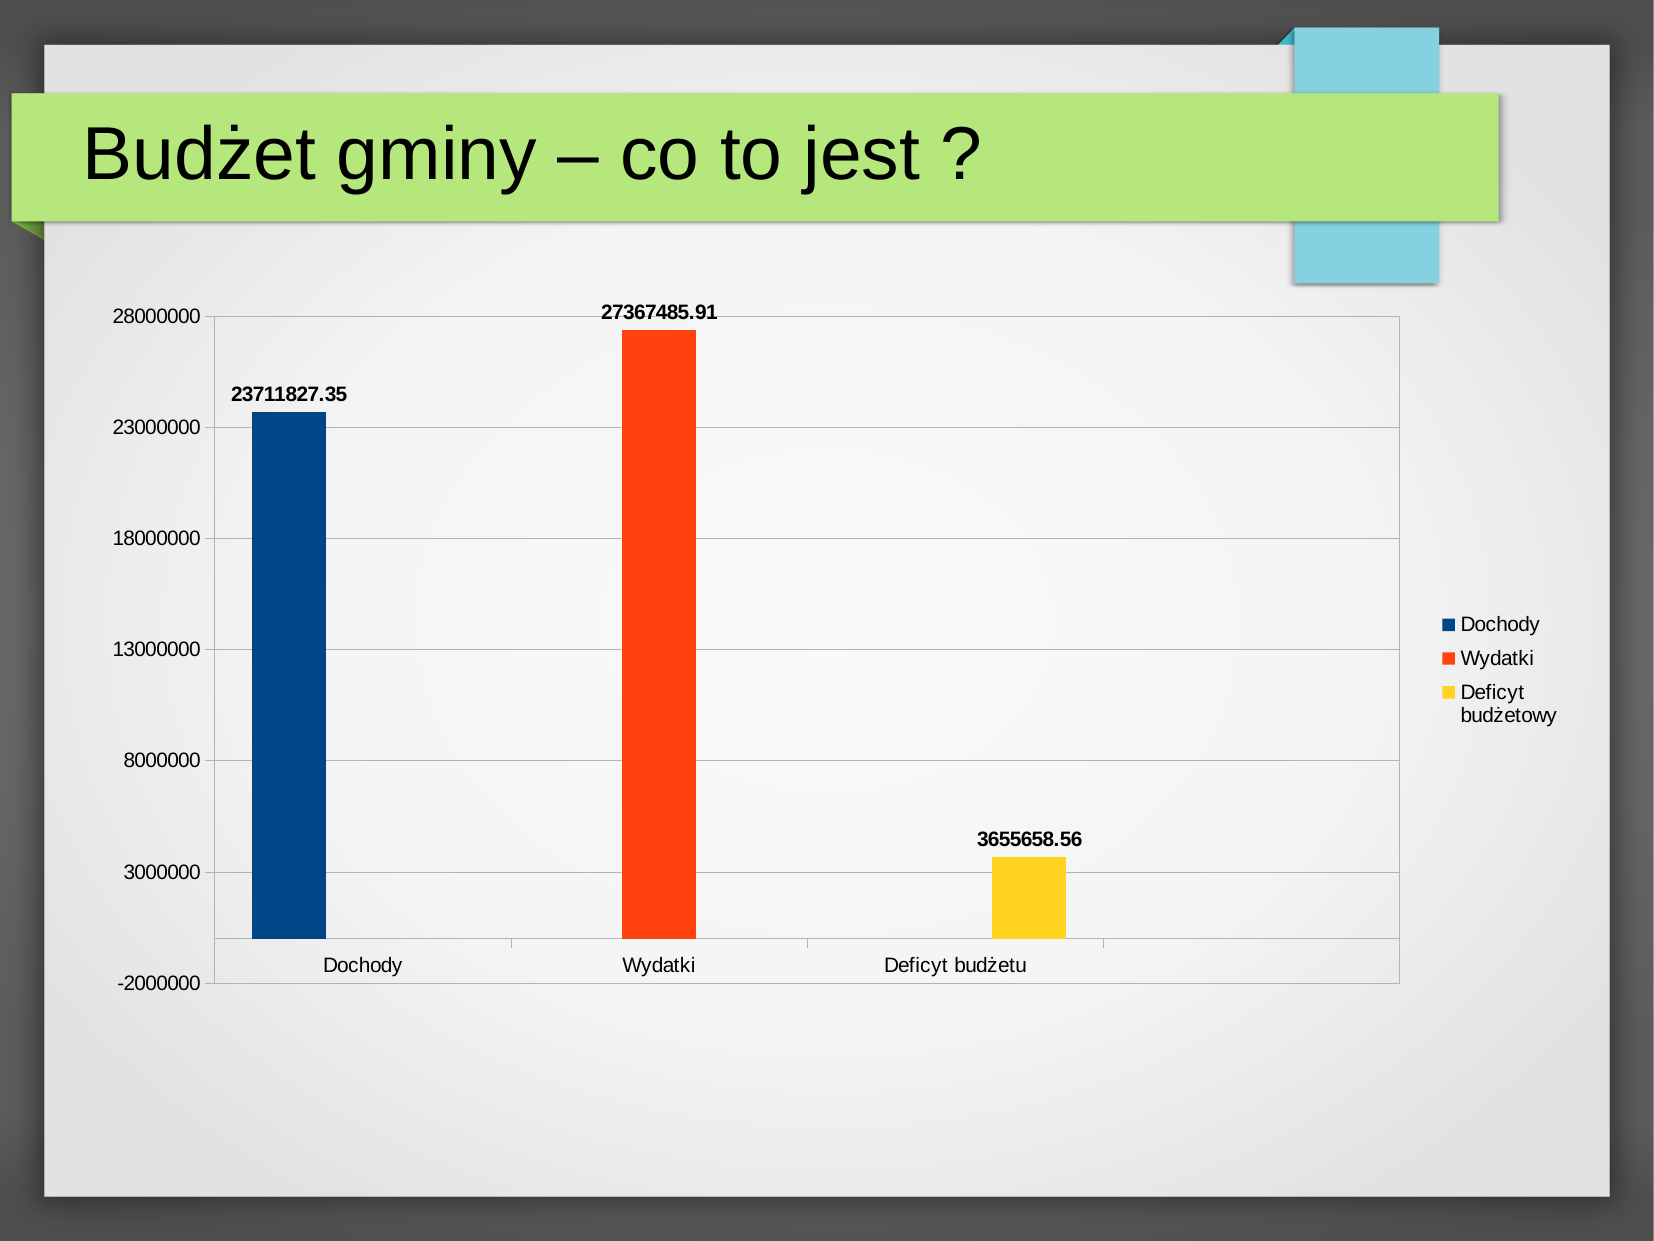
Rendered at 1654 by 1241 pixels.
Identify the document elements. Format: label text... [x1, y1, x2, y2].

title Budżet gminy – co to jest ? [82, 94, 1264, 213]
picture [0, 0, 1654, 1241]
chart [82, 290, 1571, 1010]
